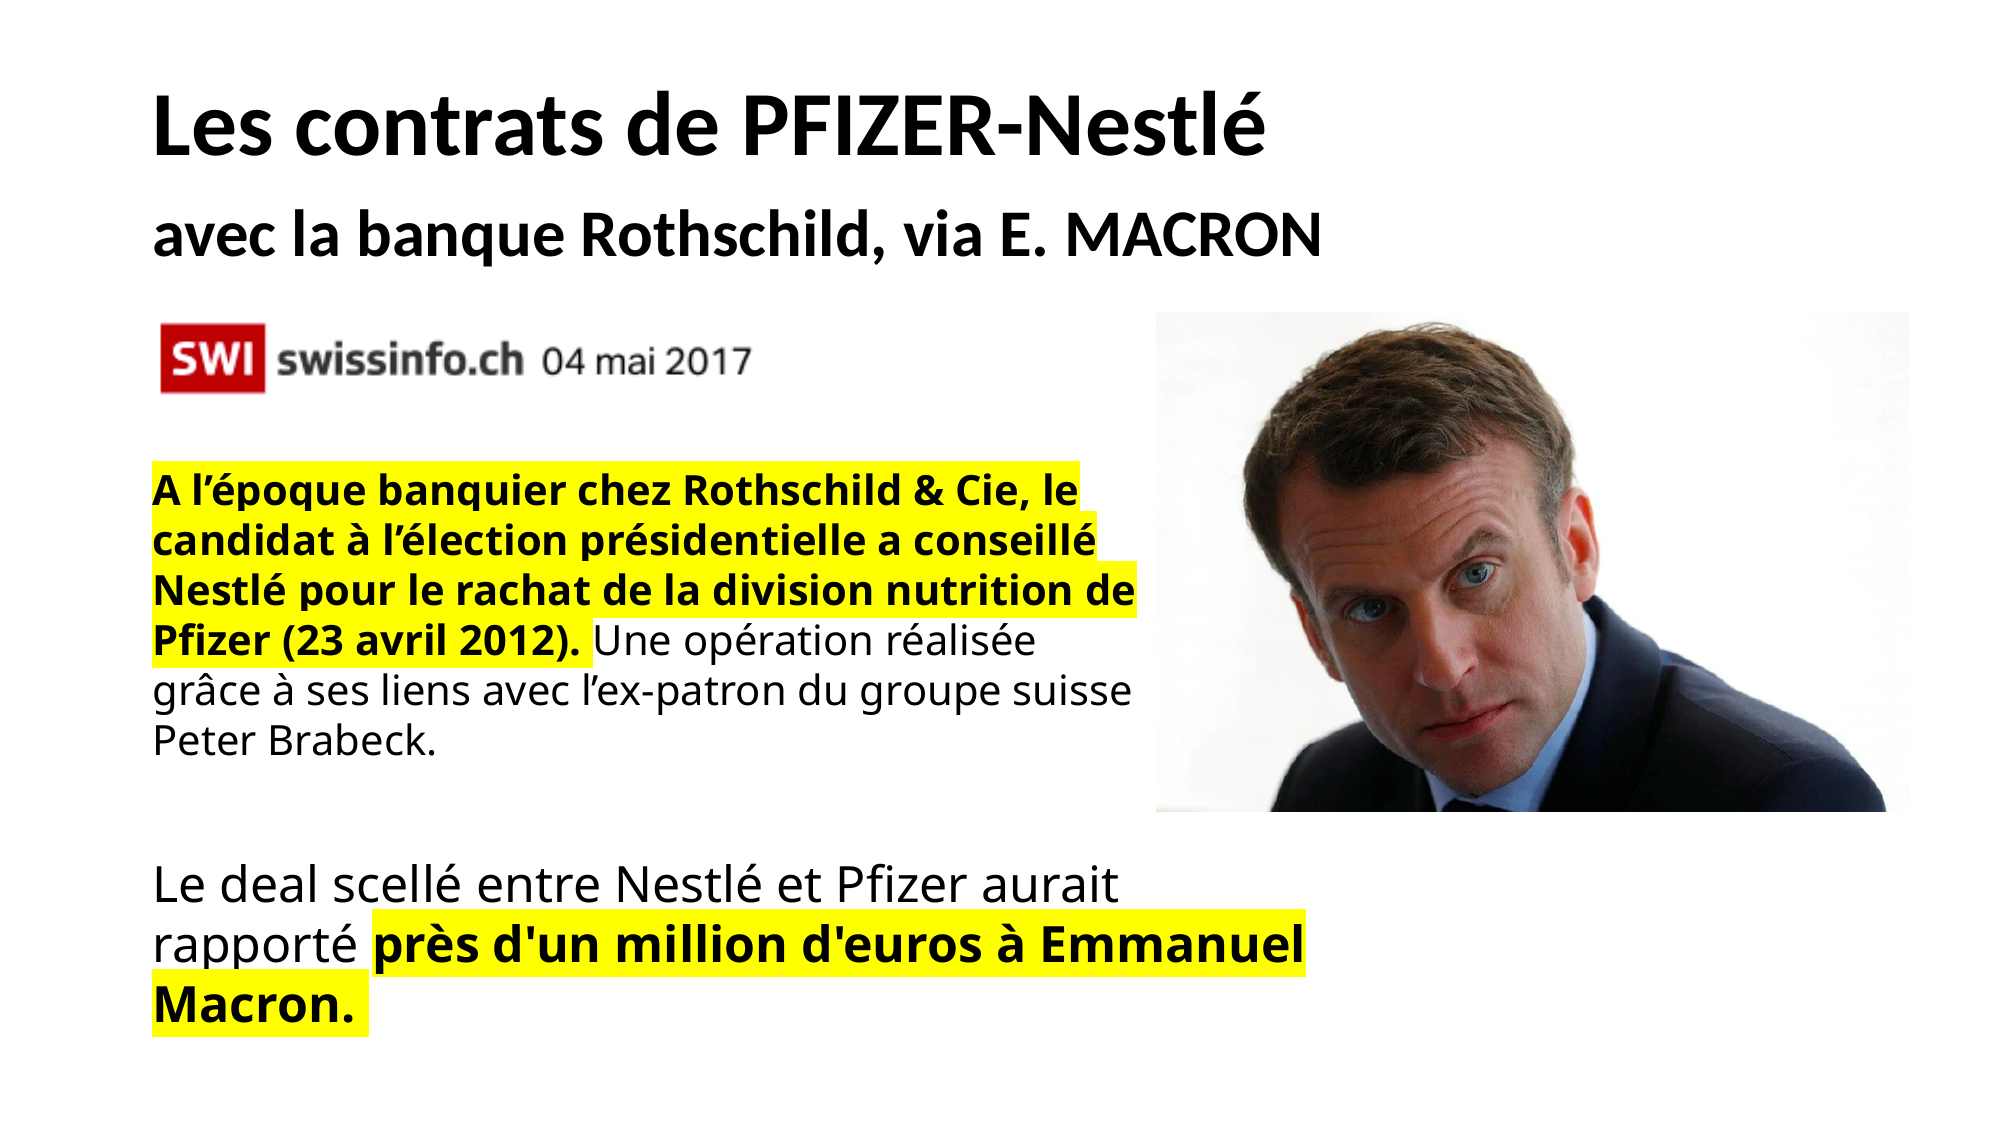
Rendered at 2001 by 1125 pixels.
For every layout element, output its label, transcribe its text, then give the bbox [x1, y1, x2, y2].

text_box Le deal scellé entre Nestlé et Pfizer aurait rapporté près d'un million d'euros à Emmanuel Macron. [137, 845, 1350, 1040]
text_box A l’époque banquier chez Rothschild & Cie, le candidat à l’élection présidentielle a conseillé Nestlé pour le rachat de la division nutrition de Pfizer (23 avril 2012). Une opération réalisée grâce à ses liens avec l’ex-patron du groupe suisse Peter Brabeck. [137, 456, 1156, 772]
picture [155, 317, 757, 403]
title Les contrats de PFIZER-Nestlé [137, 59, 1445, 191]
text_box avec la banque Rothschild, via E. MACRON [137, 182, 1340, 277]
picture [1156, 312, 1959, 814]
